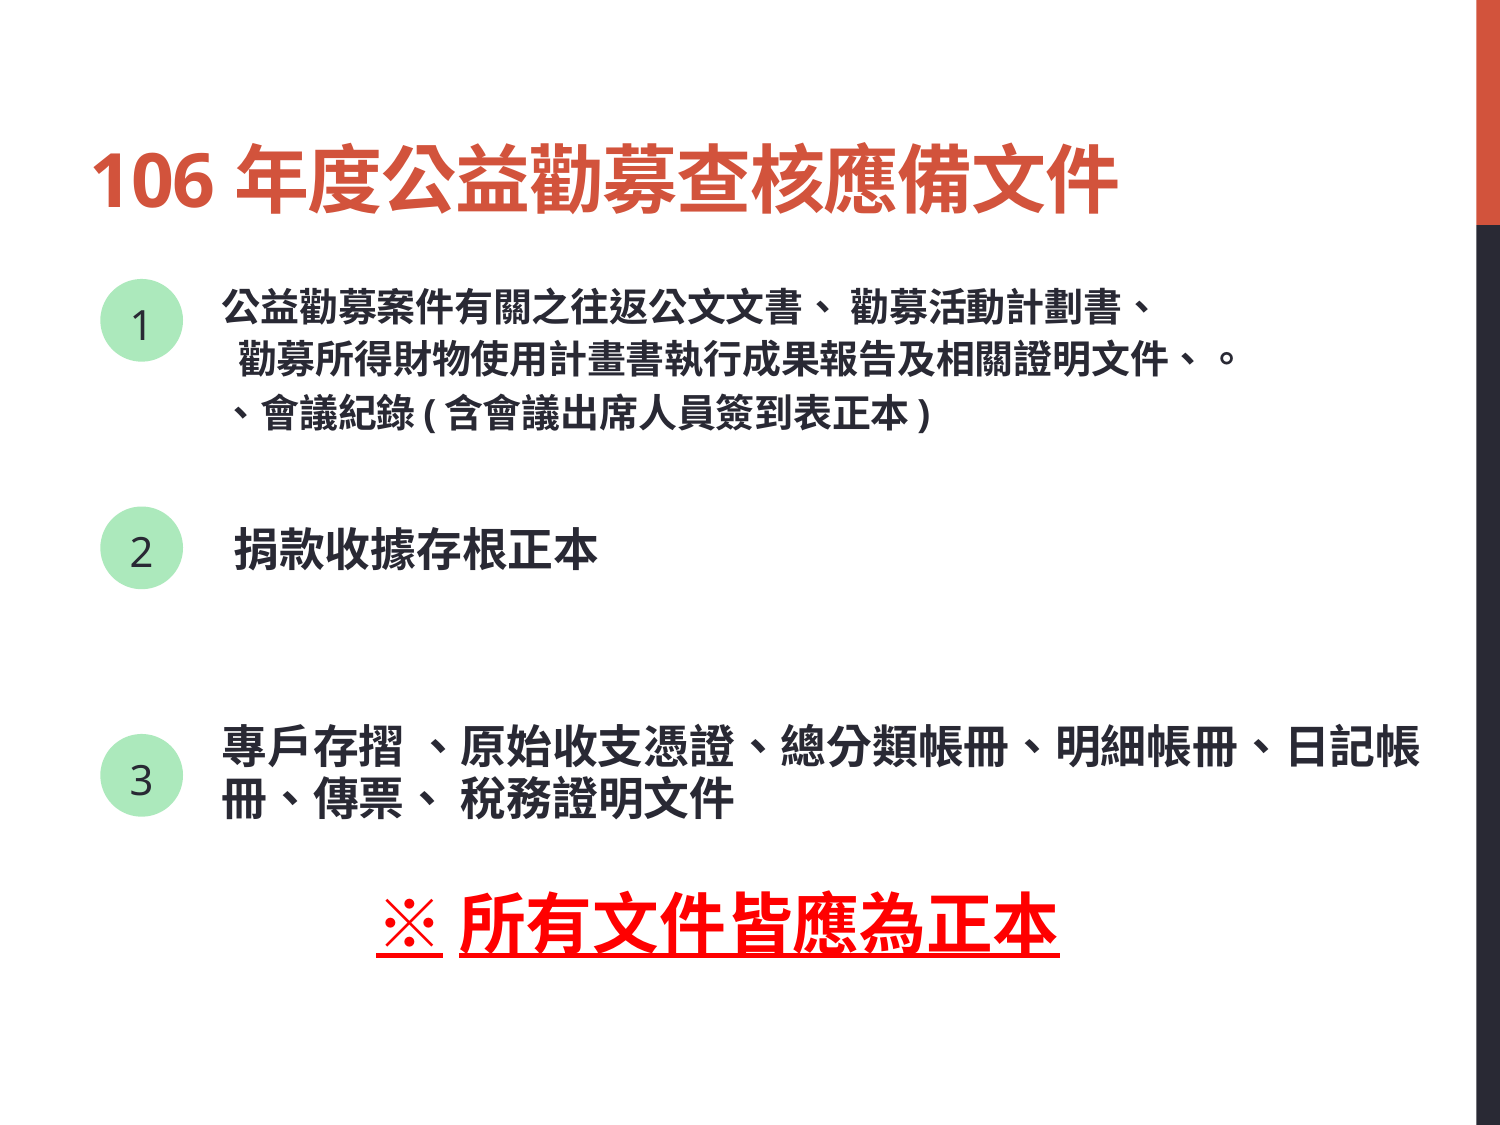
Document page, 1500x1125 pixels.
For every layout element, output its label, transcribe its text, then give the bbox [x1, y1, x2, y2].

title 106年度公益勸募查核應備文件 [74, 116, 1341, 230]
list 公益勸募案件有關之往返公文文書、 勸募活動計劃書、 勸募所得財物使用計畫書執行成果報告及相關證明文件、。 、會議紀錄(含會議出席人員簽到表正本) [206, 277, 1500, 443]
text_box 1 [100, 278, 184, 362]
text_box ※所有文件皆應為正本 [343, 834, 1093, 969]
text_box 專戶存摺 、原始收支憑證、總分類帳冊、明細帳冊、日記帳冊、傳票、 稅務證明文件 [206, 713, 1467, 834]
text_box 2 [100, 506, 184, 590]
text_box 3 [100, 733, 184, 817]
text_box 捐款收據存根正本 [218, 516, 739, 640]
